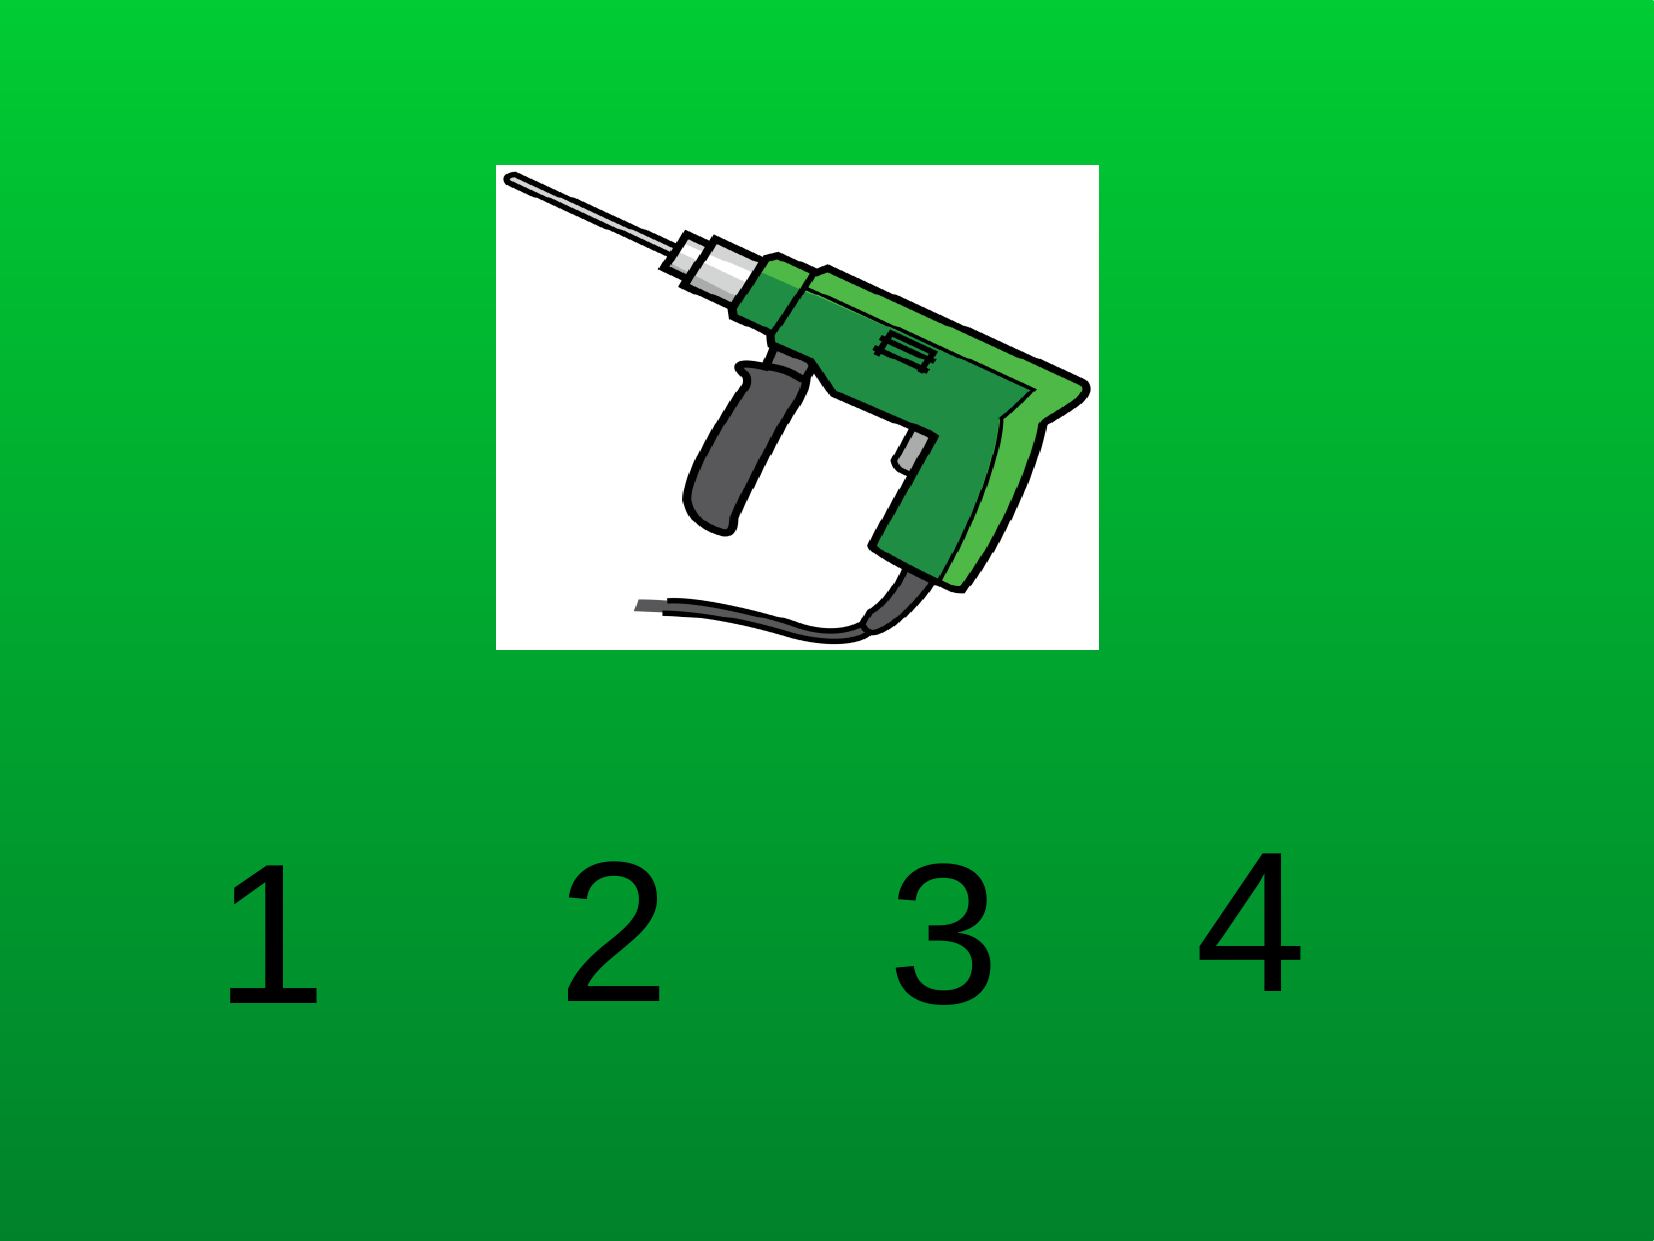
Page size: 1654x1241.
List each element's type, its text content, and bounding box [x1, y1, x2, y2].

picture [496, 165, 1099, 650]
text_box 1 [200, 814, 438, 1054]
text_box 4 [1181, 803, 1418, 1042]
text_box 2 [543, 812, 780, 1052]
text_box 3 [874, 814, 1111, 1054]
